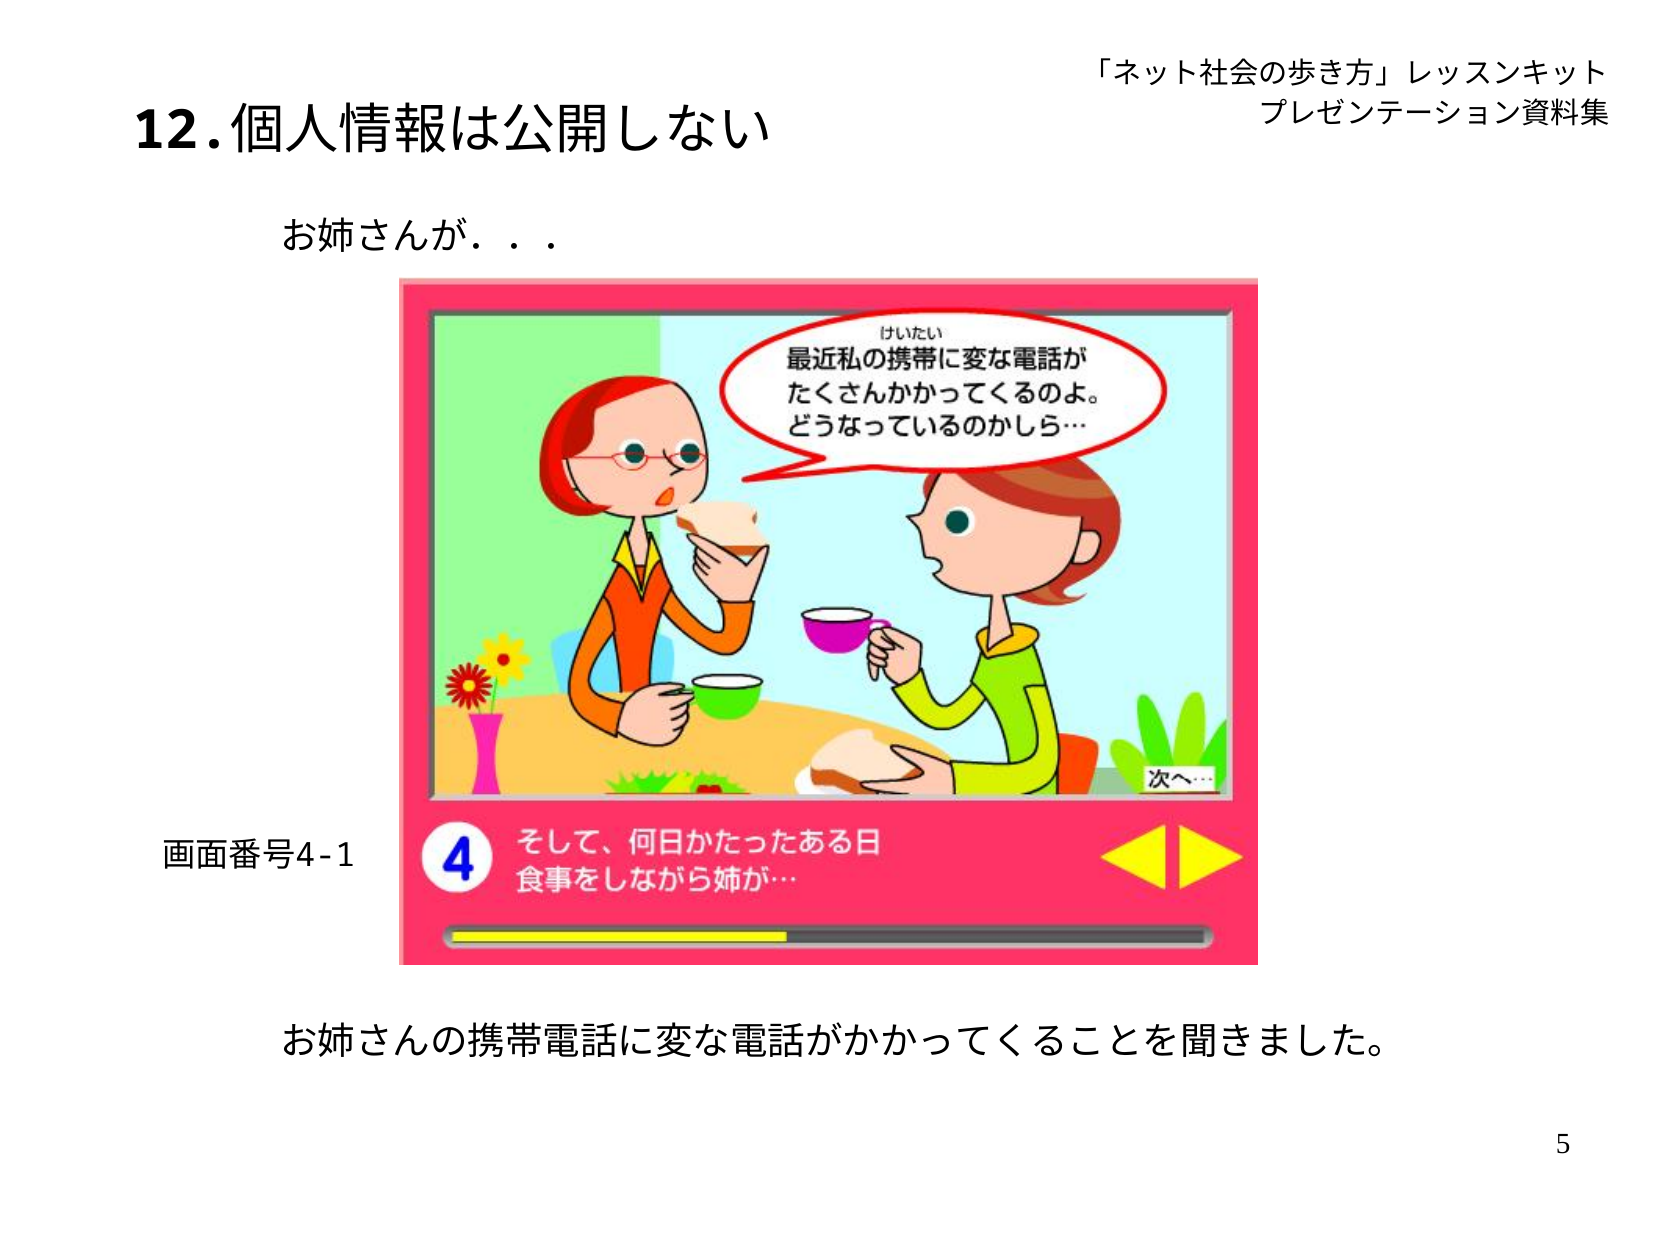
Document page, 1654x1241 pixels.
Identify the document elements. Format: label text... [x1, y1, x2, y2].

text_box 画面番号4-1 [147, 826, 384, 882]
text_box 「ネット社会の歩き方」レッスンキット プレゼンテーション資料集 [1062, 44, 1625, 139]
picture [399, 277, 1258, 965]
text_box お姉さんが．．． [265, 206, 680, 267]
text_box お姉さんの携帯電話に変な電話がかかってくることを聞きました。 [265, 1003, 1447, 1074]
text_box 12.個人情報は公開しない [118, 88, 1241, 169]
